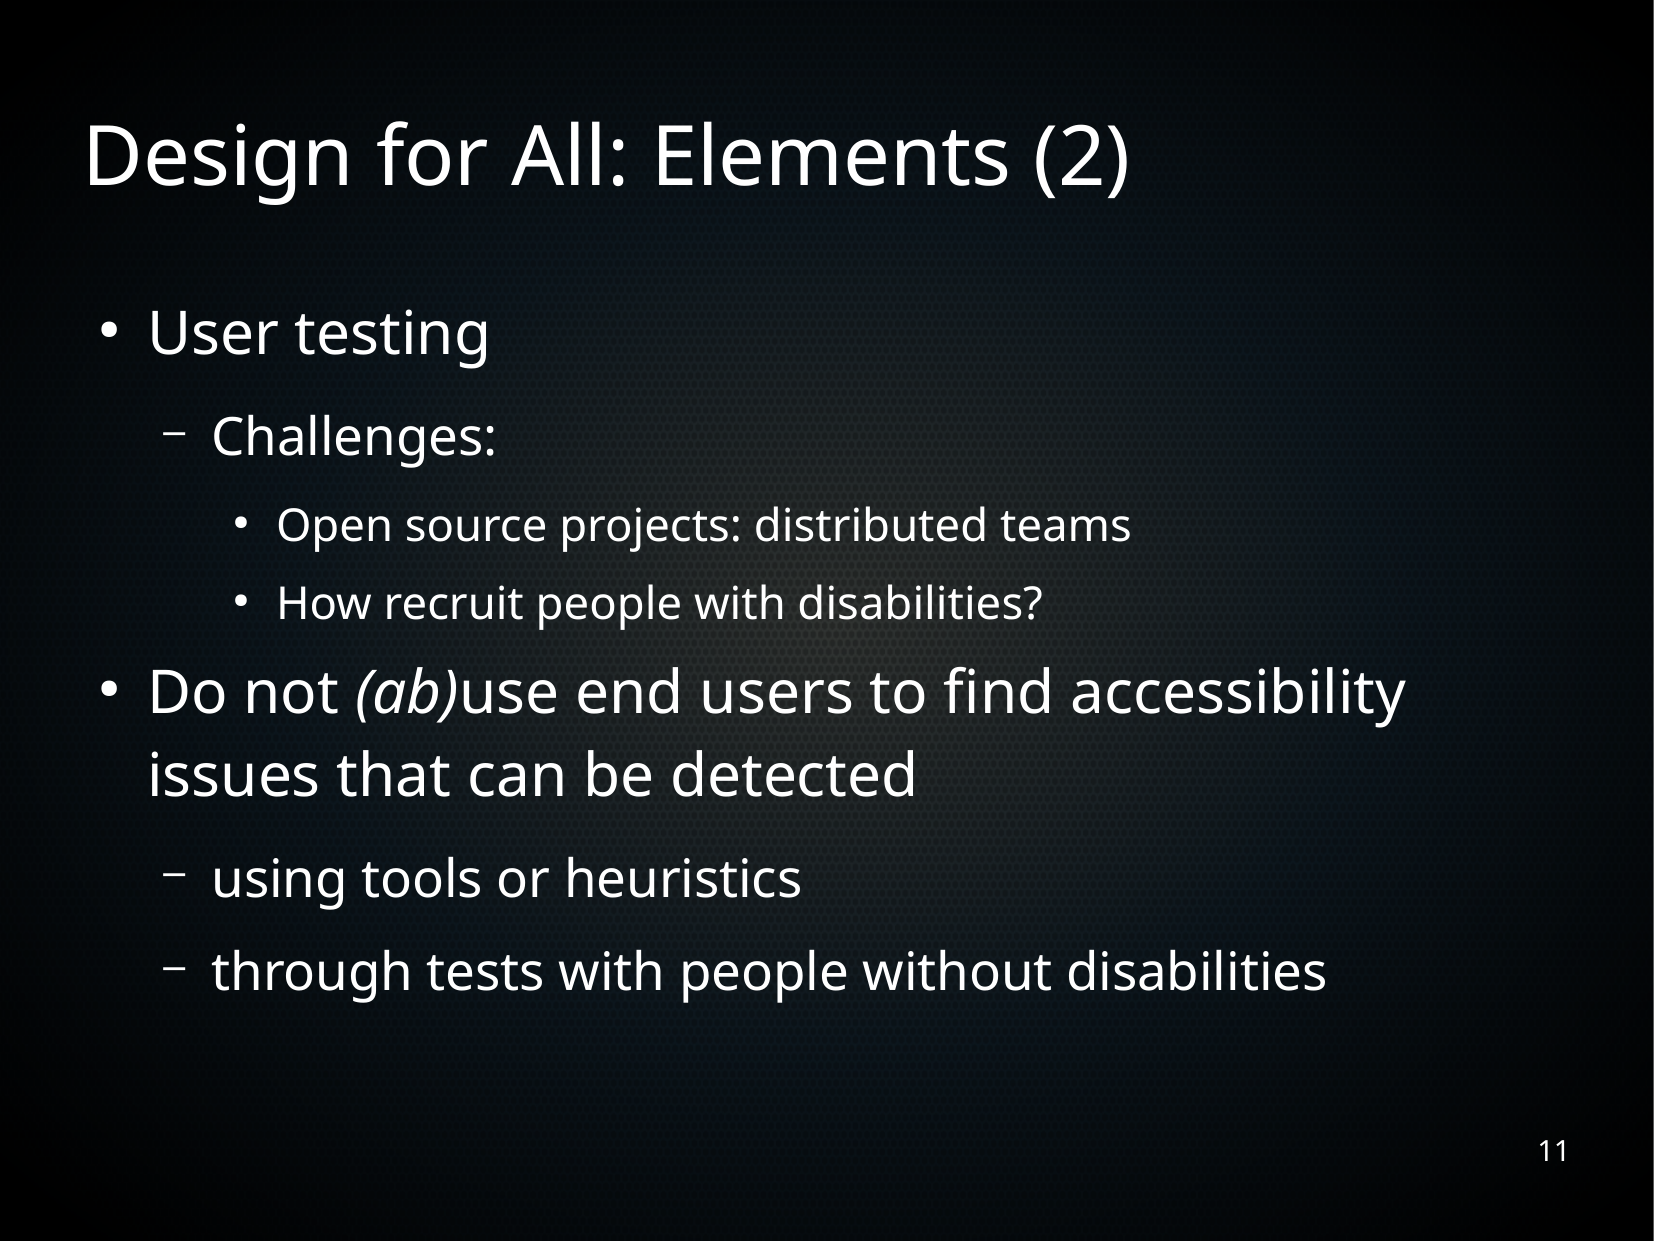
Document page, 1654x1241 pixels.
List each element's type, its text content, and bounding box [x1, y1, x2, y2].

title Design for All: Elements (2) [82, 49, 1571, 257]
picture [0, 0, 1654, 1241]
list User testing Challenges: Open source projects: distributed teams How recruit people with disabilities? Do not (ab)use end users to find accessibility issues that can be detected using tools or heuristics through tests with people without disabilities [82, 290, 1538, 1010]
